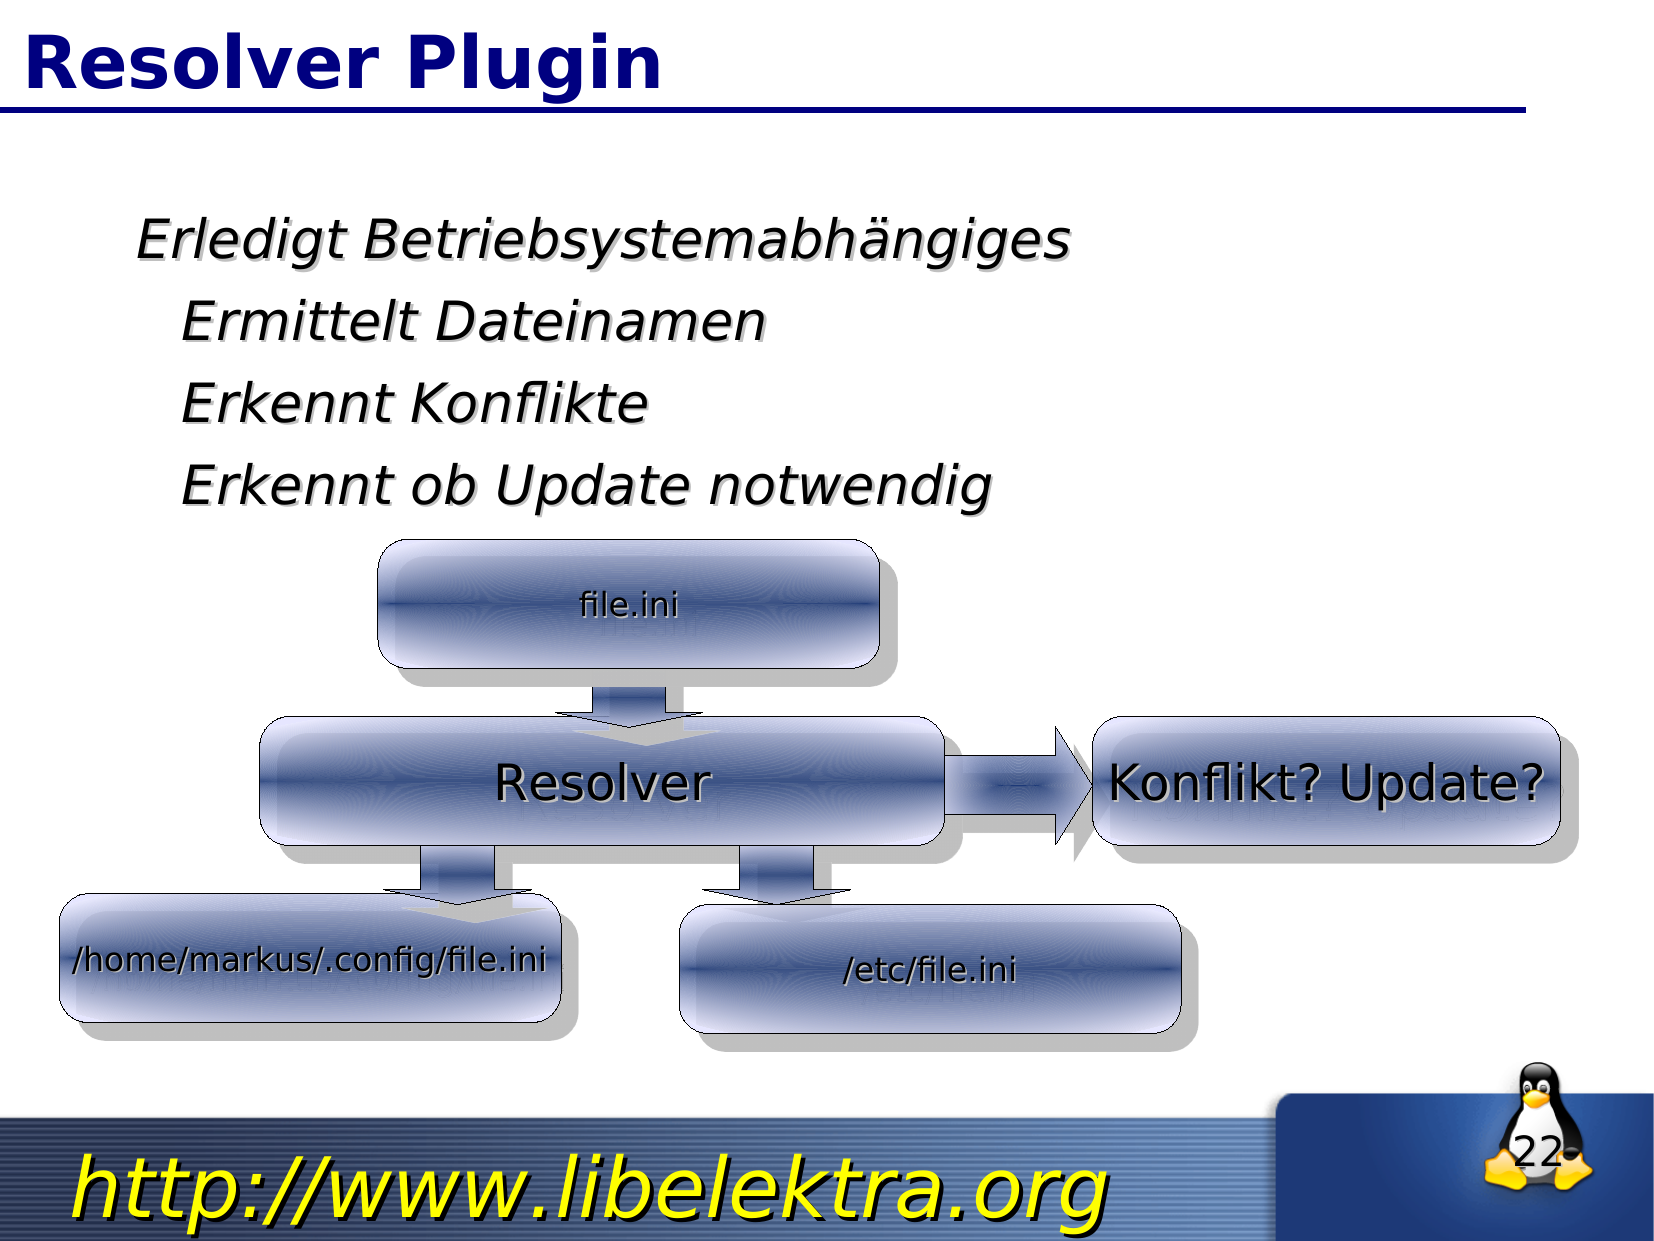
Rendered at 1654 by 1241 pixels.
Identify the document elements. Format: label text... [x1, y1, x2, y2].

text_box [702, 845, 851, 904]
text_box <Nummer> [1312, 1122, 1566, 1178]
text_box /etc/file.ini [679, 904, 1182, 1034]
text_box Konflikt? Update? [1092, 716, 1561, 846]
picture [0, 1061, 1654, 1241]
text_box /home/markus/.config/file.ini [59, 893, 562, 1023]
text_box Resolver [259, 716, 945, 846]
text_box Resolver Plugin [22, 14, 1611, 111]
text_box file.ini [377, 539, 880, 669]
text_box [944, 726, 1092, 845]
list Erledigt Betriebsystemabhängiges Ermittelt Dateinamen Erkennt Konflikte Erkennt ob Update notwendig [121, 196, 1614, 562]
text_box [383, 845, 532, 905]
text_box [555, 669, 703, 728]
